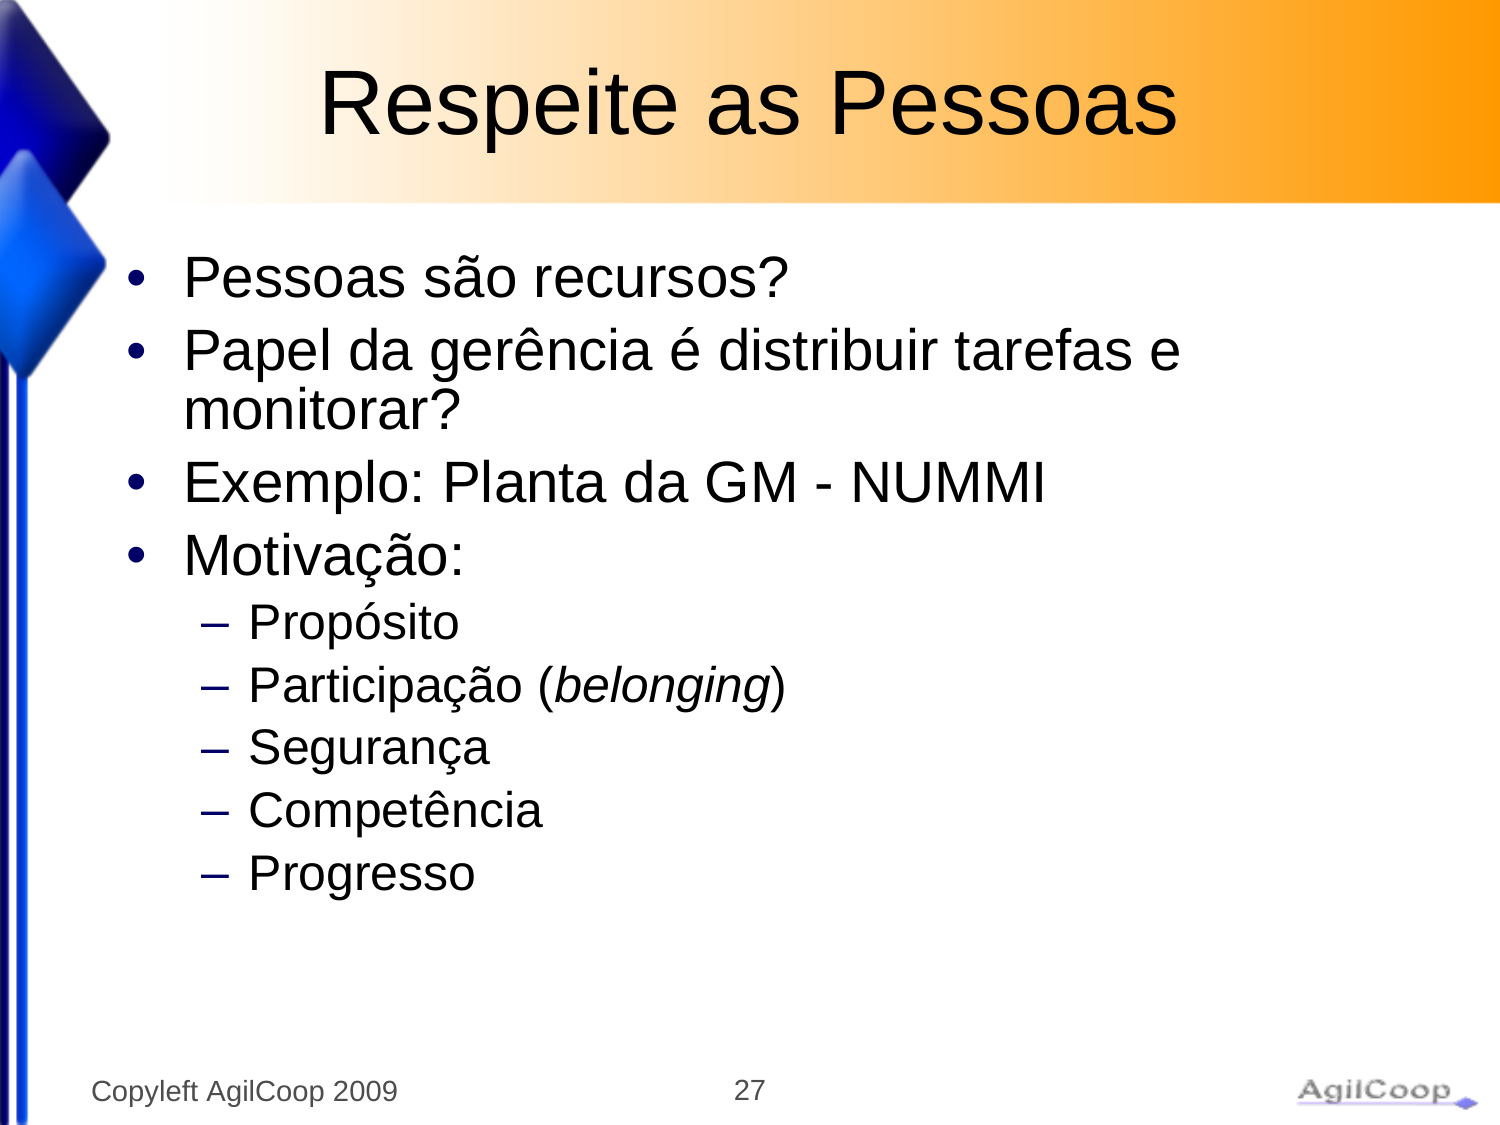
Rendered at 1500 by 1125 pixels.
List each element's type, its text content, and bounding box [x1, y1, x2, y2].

title Respeite as Pessoas [75, 8, 1426, 197]
picture [0, 0, 1500, 1125]
list Pessoas são recursos? Papel da gerência é distribuir tarefas e monitorar? Exemplo: Planta da GM - NUMMI Motivação: Propósito Participação (belonging) Segurança Competência Progresso [112, 243, 1425, 1006]
